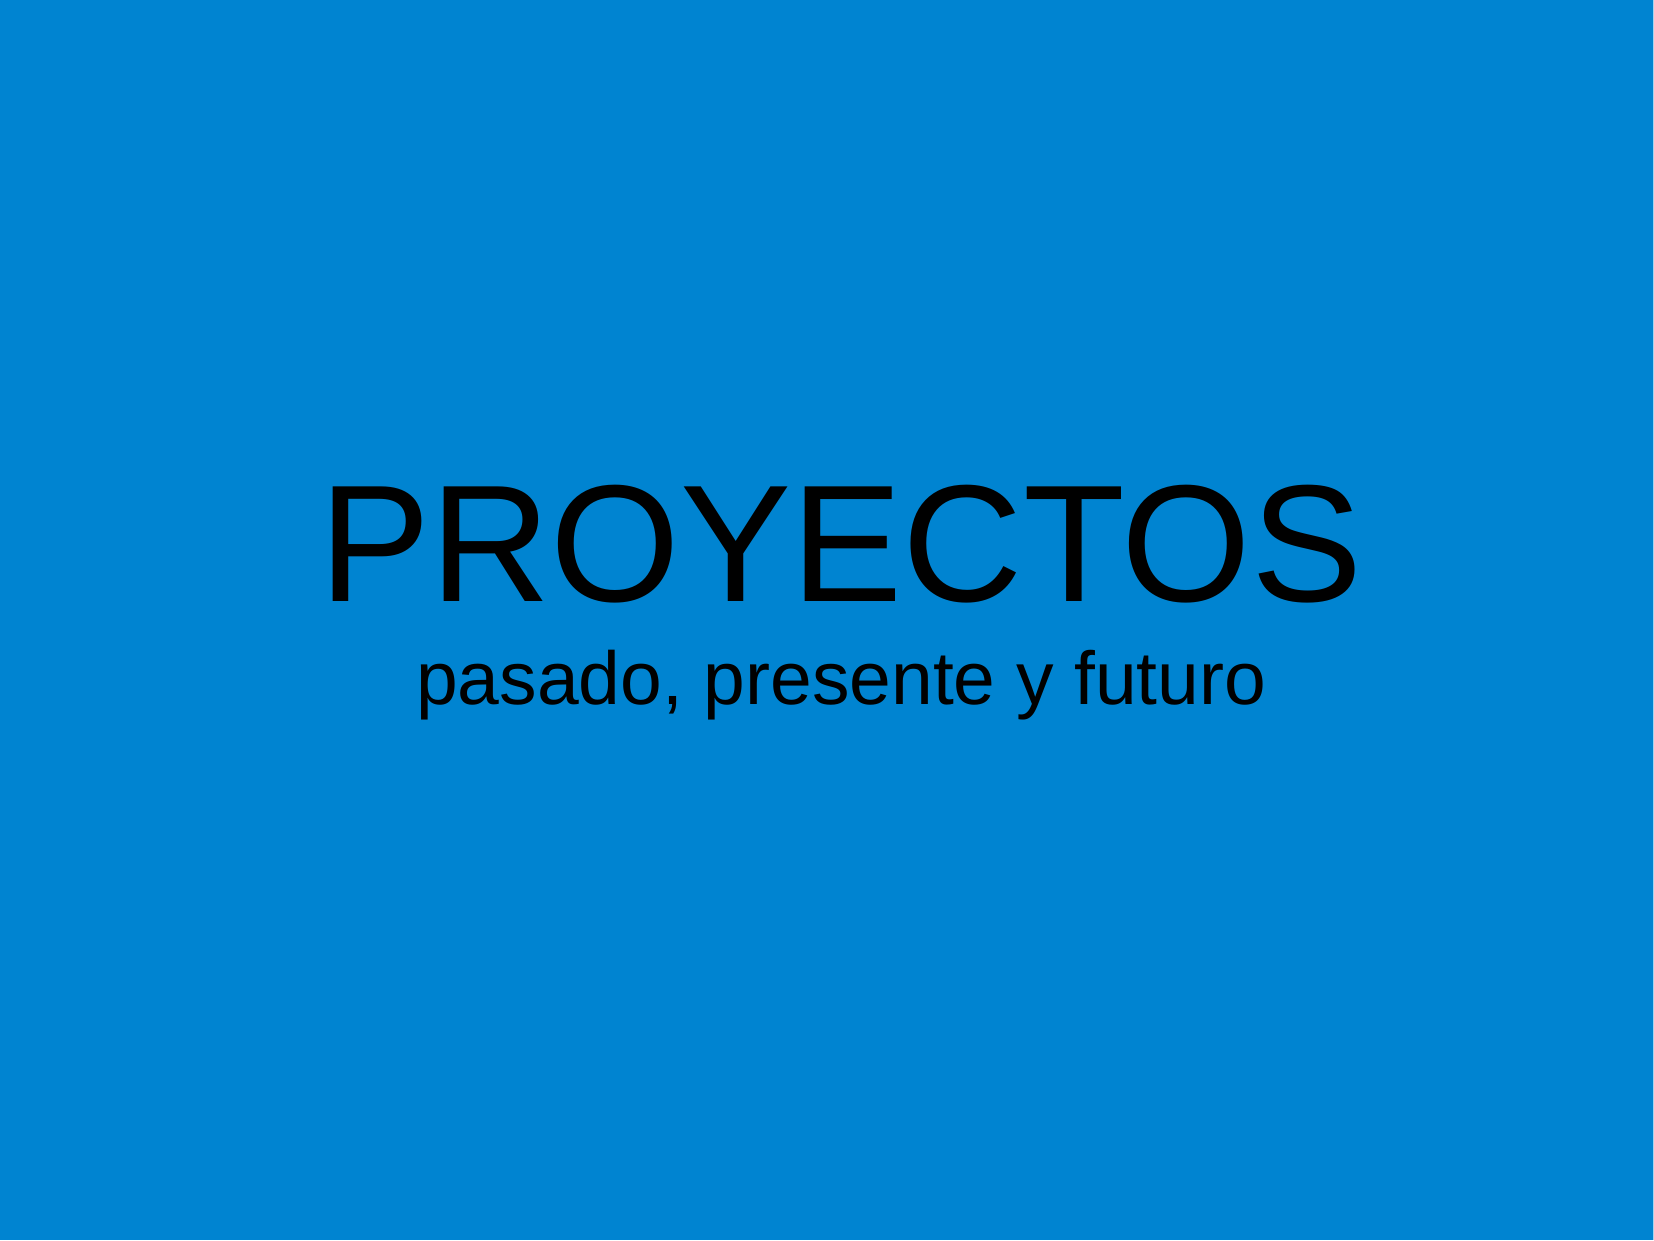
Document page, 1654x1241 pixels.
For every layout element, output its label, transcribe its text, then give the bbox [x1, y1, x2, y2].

text_box PROYECTOS pasado, presente y futuro [177, 442, 1506, 728]
